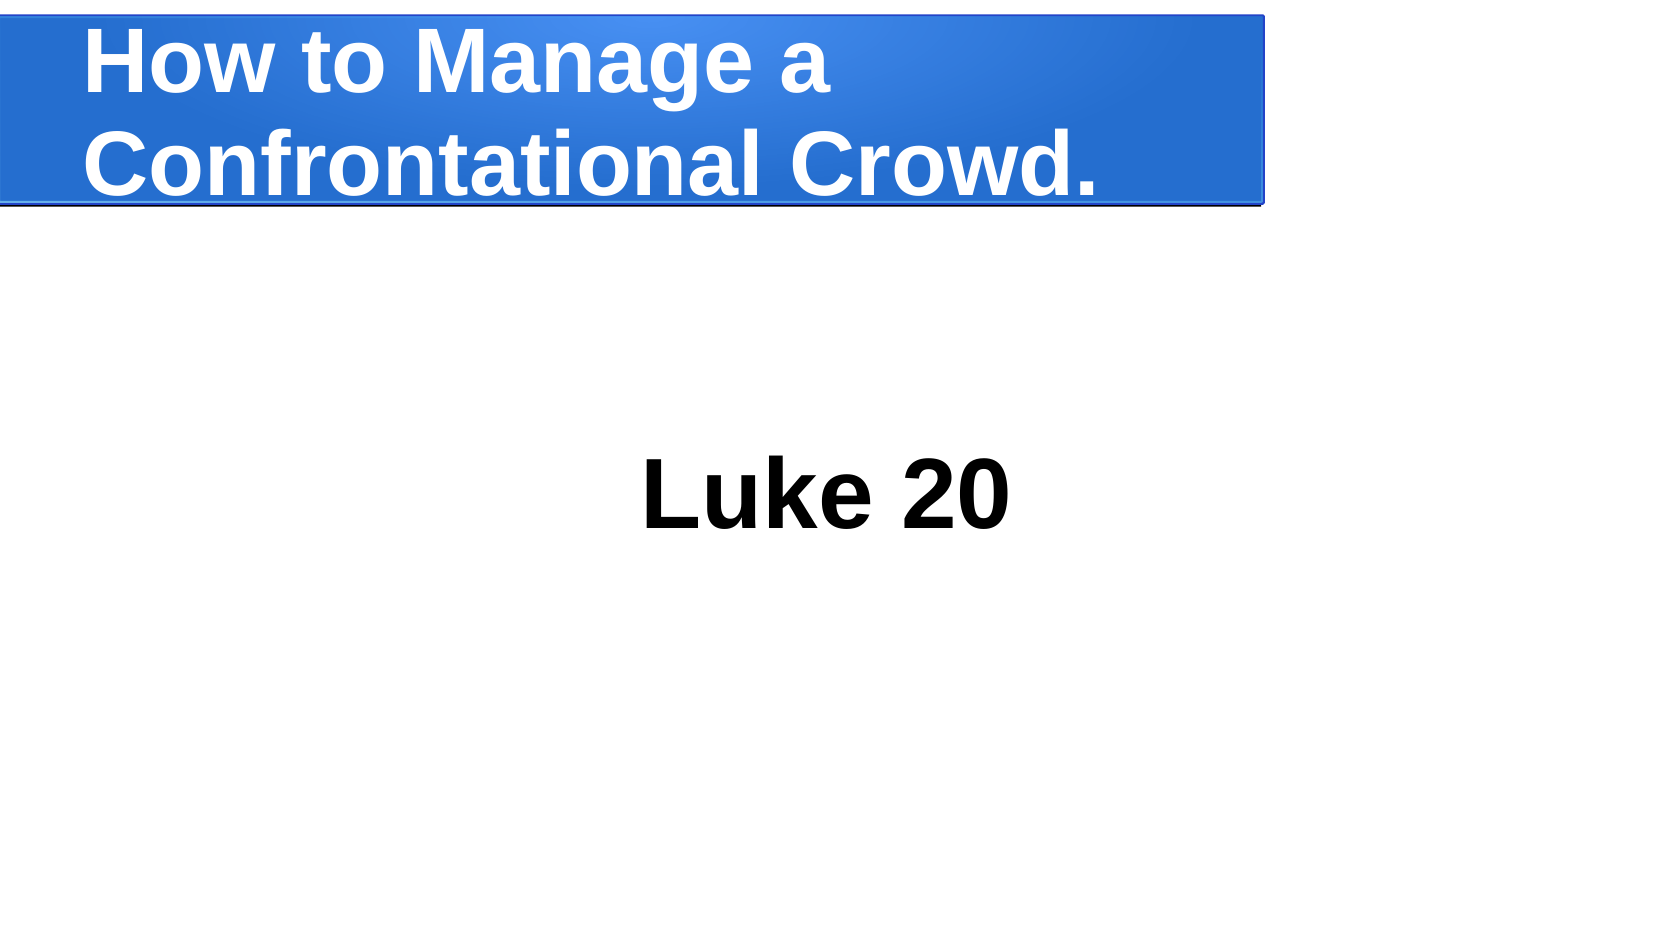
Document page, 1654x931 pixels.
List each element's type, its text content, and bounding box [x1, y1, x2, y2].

title How to Manage a Confrontational Crowd. [82, 9, 1276, 215]
subtitle Luke 20 [82, 224, 1571, 764]
